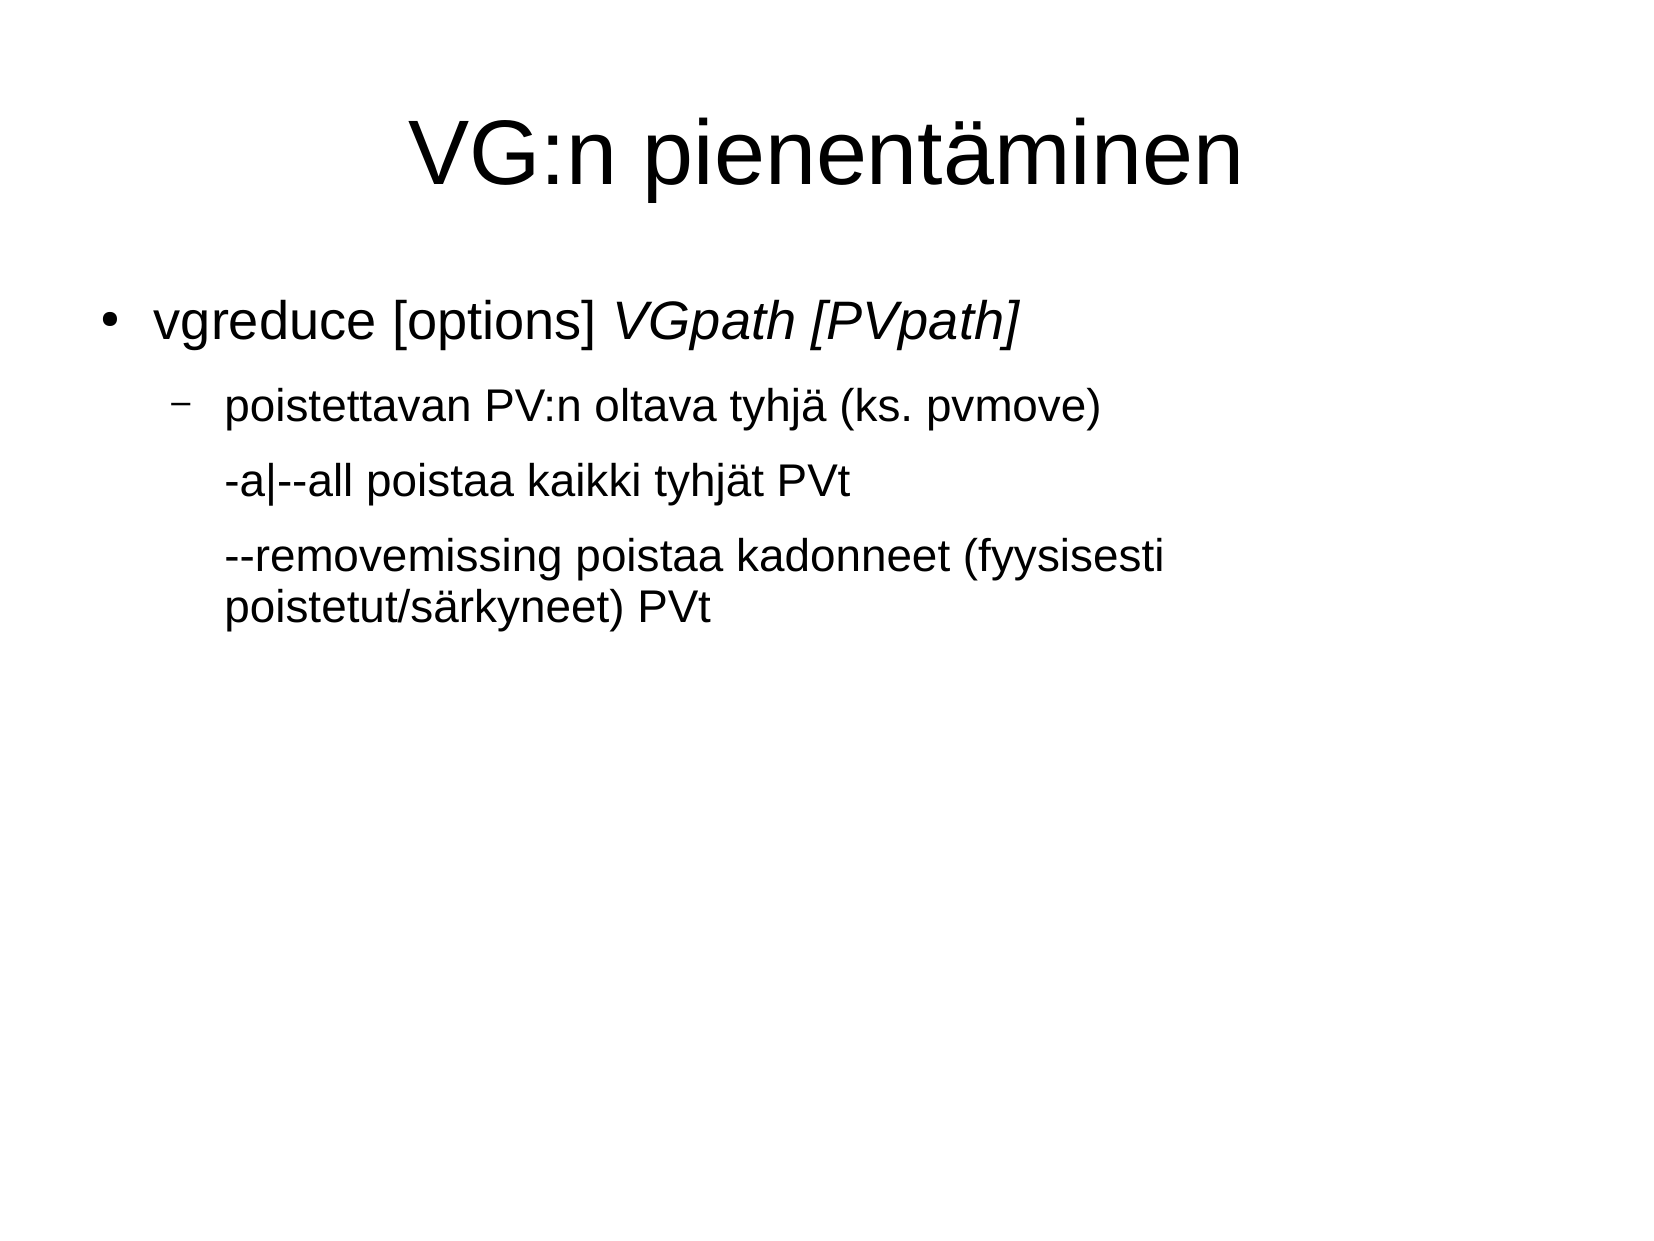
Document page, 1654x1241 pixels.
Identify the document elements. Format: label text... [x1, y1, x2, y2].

list vgreduce [options] VGpath [PVpath] poistettavan PV:n oltava tyhjä (ks. pvmove) -a|--all poistaa kaikki tyhjät PVt --removemissing poistaa kadonneet (fyysisesti poistetut/särkyneet) PVt [82, 290, 1571, 1010]
title VG:n pienentäminen [82, 49, 1571, 257]
